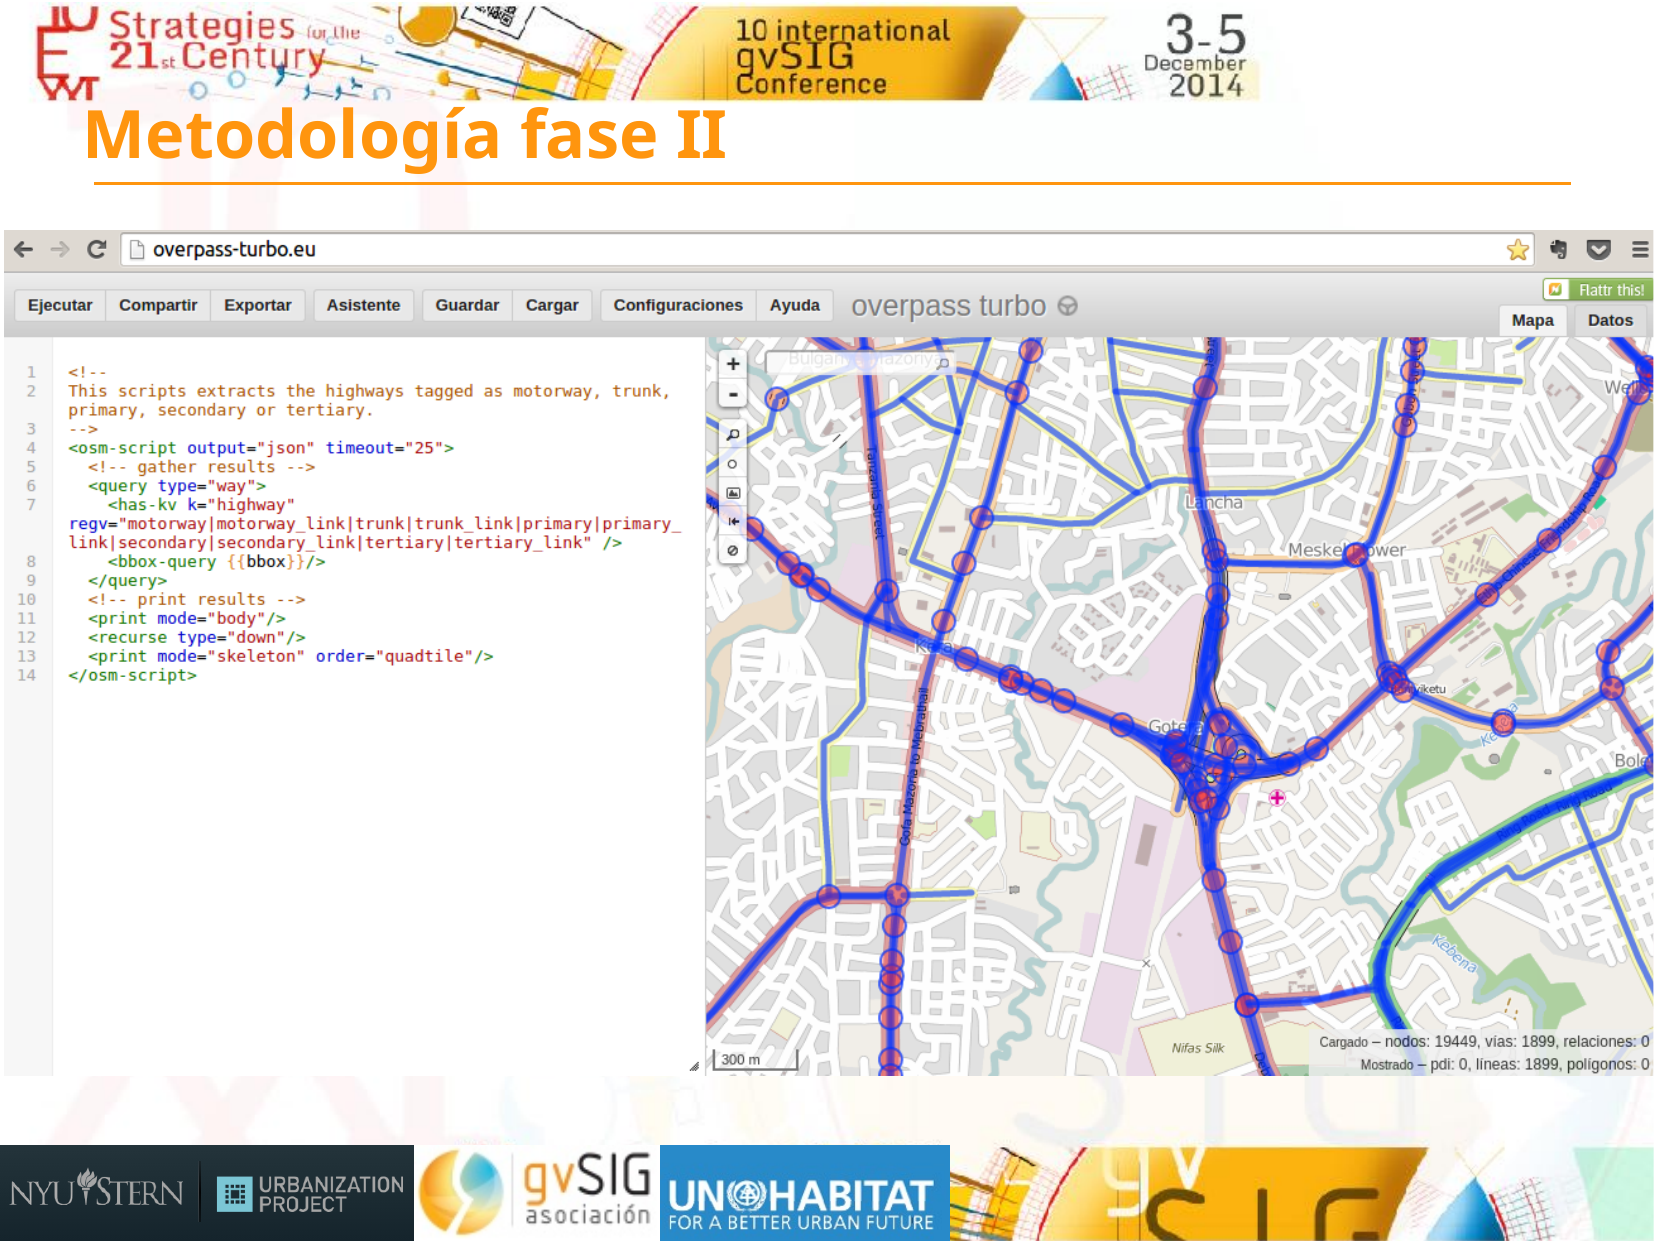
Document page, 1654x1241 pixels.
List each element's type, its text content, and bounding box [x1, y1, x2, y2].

picture [0, 2, 1654, 1241]
title Metodología fase II [82, 88, 1571, 178]
